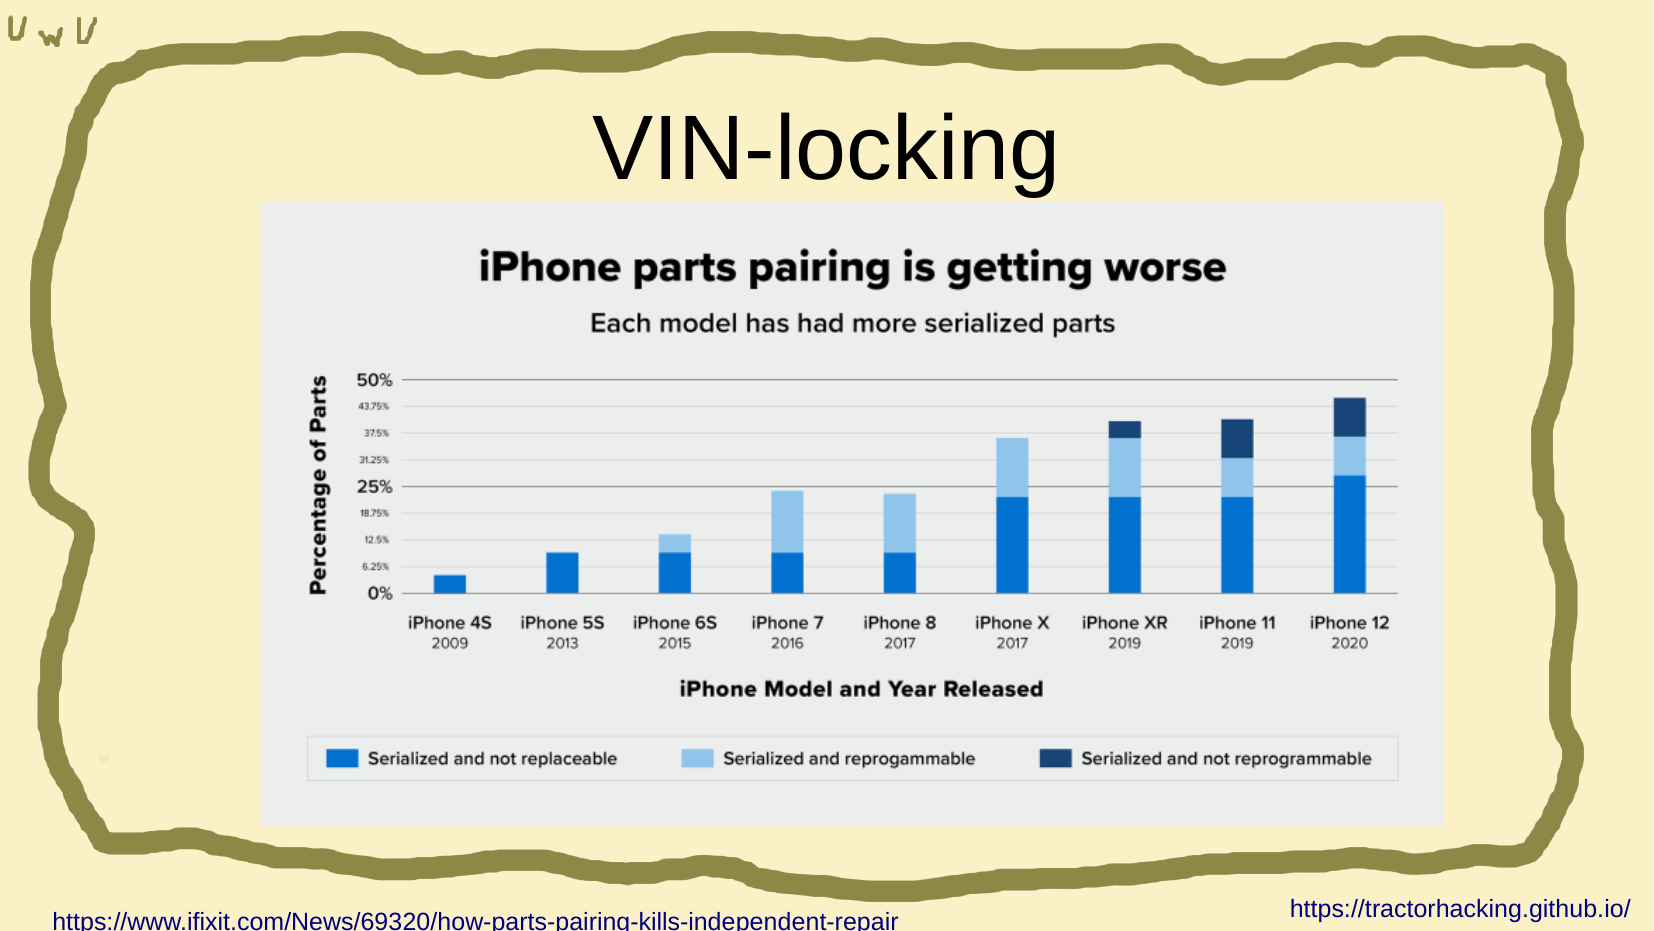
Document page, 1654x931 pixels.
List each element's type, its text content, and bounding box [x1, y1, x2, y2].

title VIN-locking [82, 69, 1571, 226]
picture [0, 0, 1654, 931]
text_box https://www.ifixit.com/News/69320/how-parts-pairing-kills-independent-repair [37, 900, 1126, 931]
text_box https://tractorhacking.github.io/ [1275, 887, 1654, 931]
